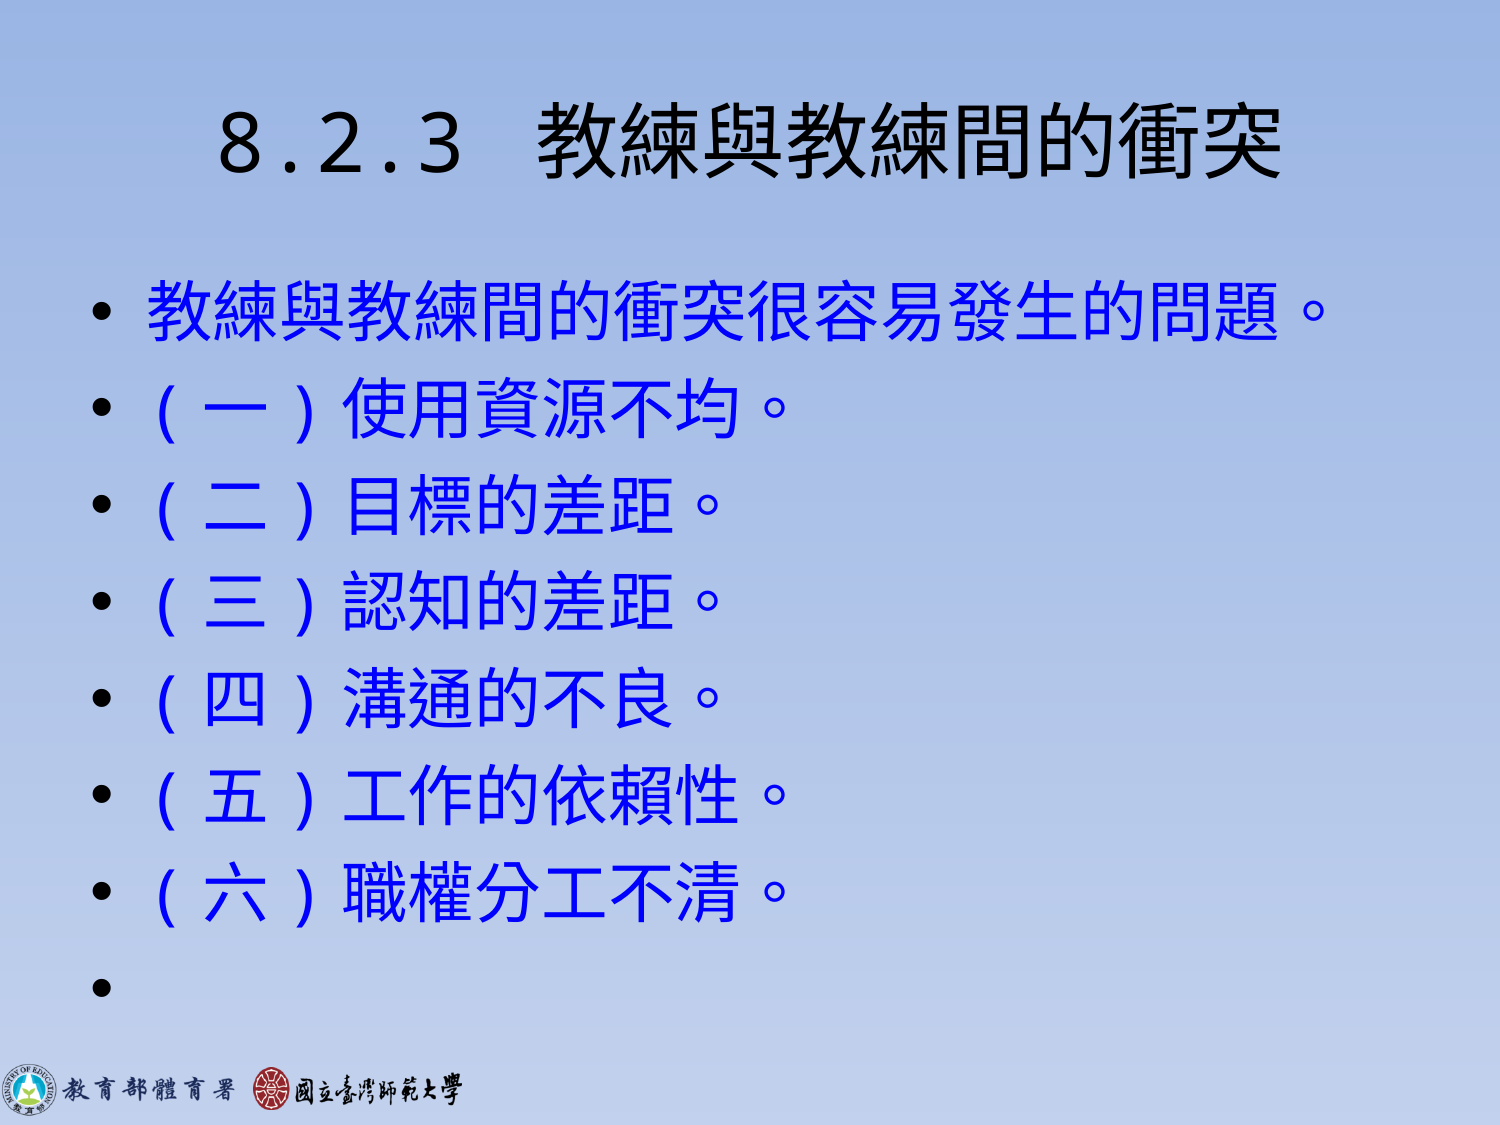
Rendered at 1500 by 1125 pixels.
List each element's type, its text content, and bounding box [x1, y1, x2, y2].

list 教練與教練間的衝突很容易發生的問題。 (一)使用資源不均。 (二)目標的差距。 (三)認知的差距。 (四)溝通的不良。 (五)工作的依賴性。 (六)職權分工不清。 [75, 262, 1426, 1005]
title 8.2.3 教練與教練間的衝突 [75, 45, 1426, 233]
